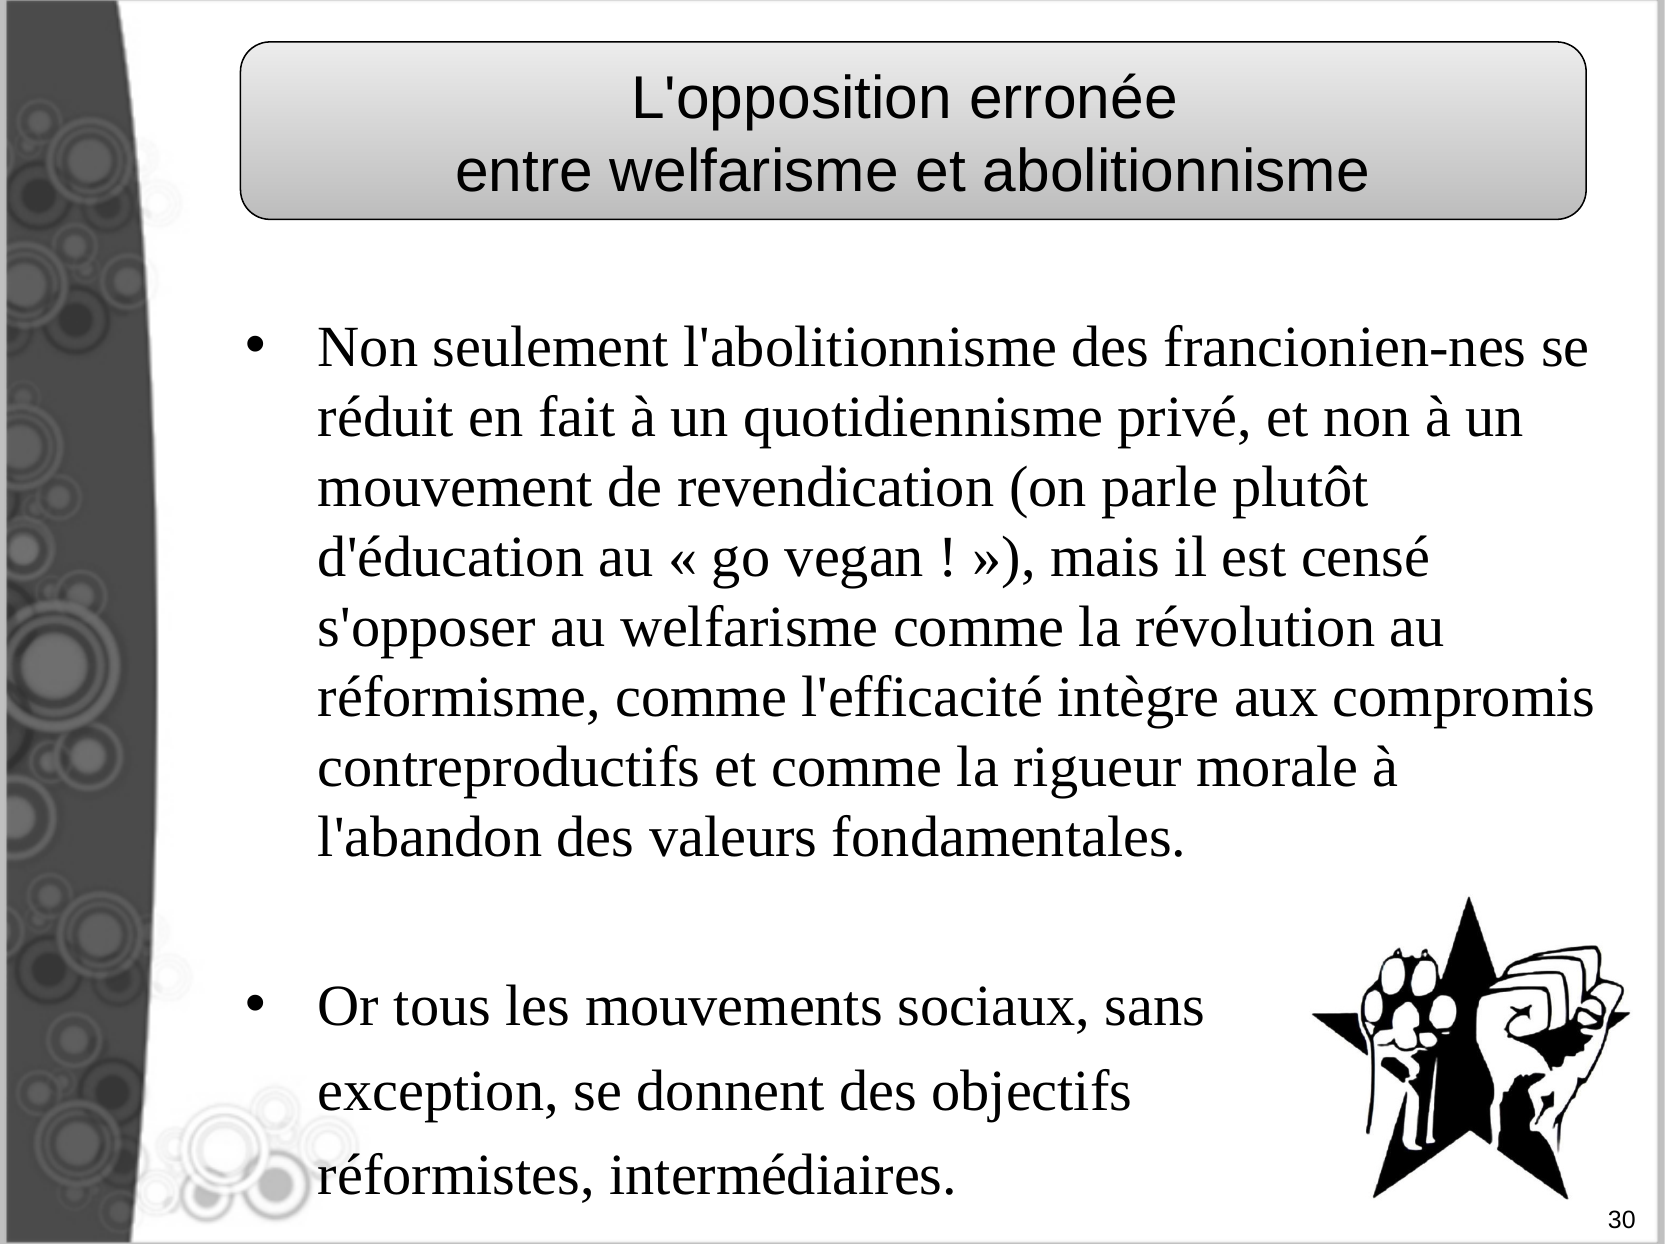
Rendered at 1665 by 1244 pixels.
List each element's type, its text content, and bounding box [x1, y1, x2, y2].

picture [3, 0, 1662, 1244]
text_box L'opposition erronée entre welfarisme et abolitionnisme [251, 50, 1576, 211]
text_box [240, 41, 1587, 220]
text_box Non seulement l'abolitionnisme des francionien-nes se réduit en fait à un quotidiennisme privé, et non à un mouvement de revendication (on parle plutôt d'éducation au « go vegan ! »), mais il est censé s'opposer au welfarisme comme la révolution au réformisme, comme l'efficacité intègre aux compromis contreproductifs et comme la rigueur morale à l'abandon des valeurs fondamentales. Or tous les mouvements sociaux, sans exception, se donnent des objectifs réformistes, intermédiaires. [237, 299, 1625, 1215]
text_box 30 [1297, 1195, 1645, 1242]
